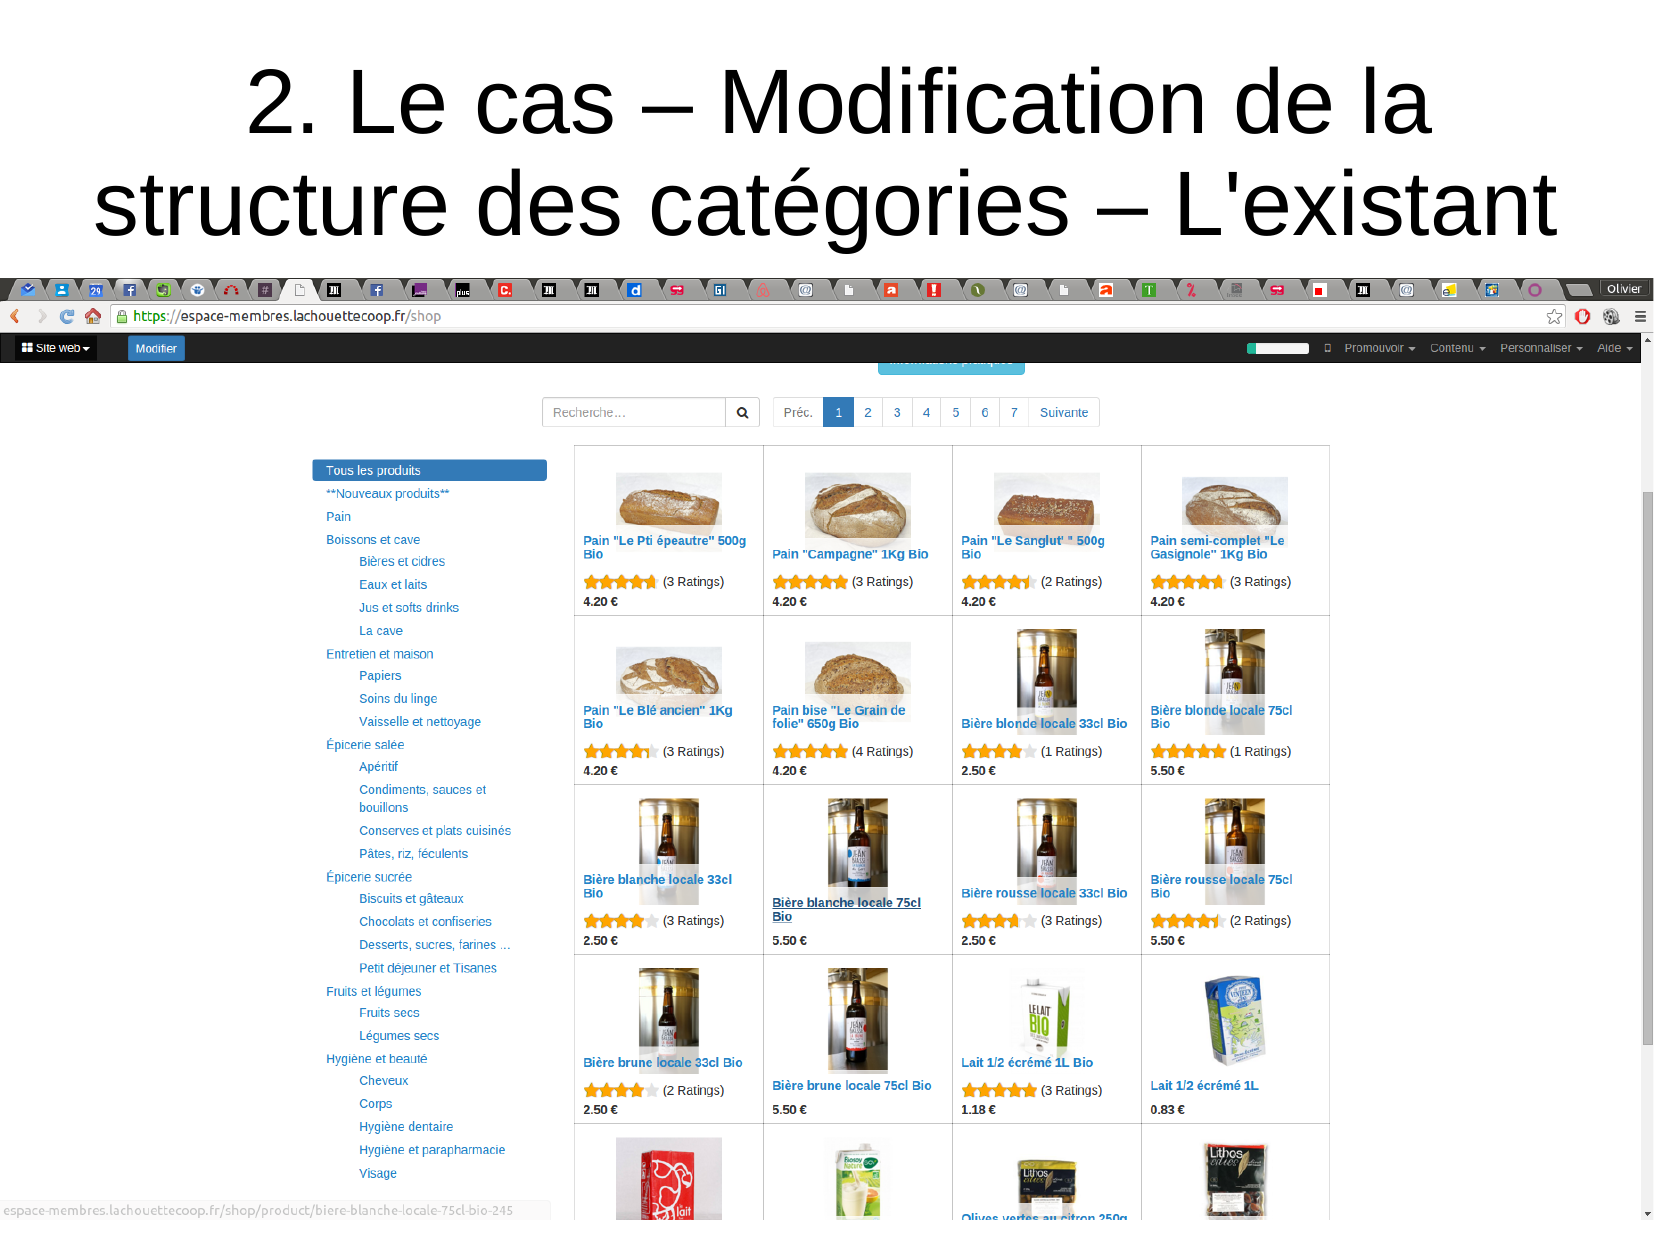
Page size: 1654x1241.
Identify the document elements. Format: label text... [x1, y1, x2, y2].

title 2. Le cas – Modification de la structure des catégories – L'existant [82, 49, 1571, 257]
picture [0, 278, 1654, 1220]
